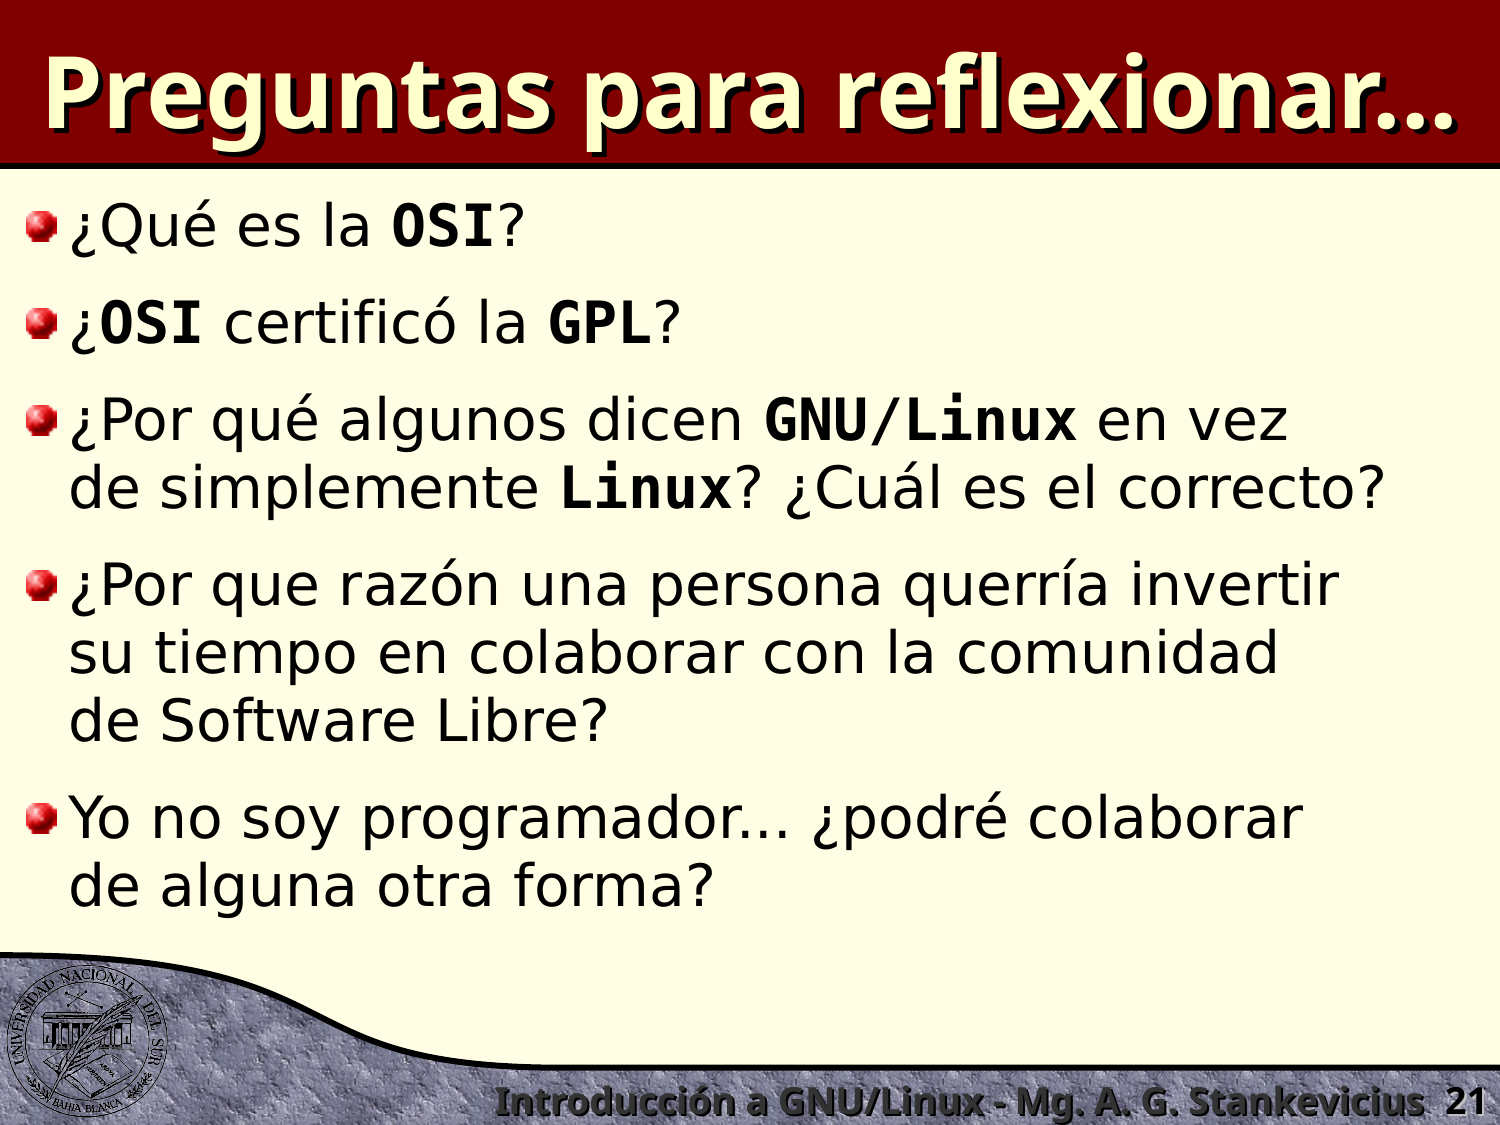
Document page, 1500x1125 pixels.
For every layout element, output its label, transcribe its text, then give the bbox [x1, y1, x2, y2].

picture [1059, 1100, 1065, 1110]
picture [0, 956, 1500, 1125]
list ¿Qué es la OSI? ¿OSI certificó la GPL? ¿Por qué algunos dicen GNU/Linux en vez de simplemente Linux? ¿Cuál es el correcto? ¿Por que razón una persona querría invertir su tiempo en colaborar con la comunidad de Software Libre? Yo no soy programador... ¿podré colaborar de alguna otra forma? [11, 192, 1486, 935]
title Preguntas para reflexionar... [15, 12, 1485, 153]
